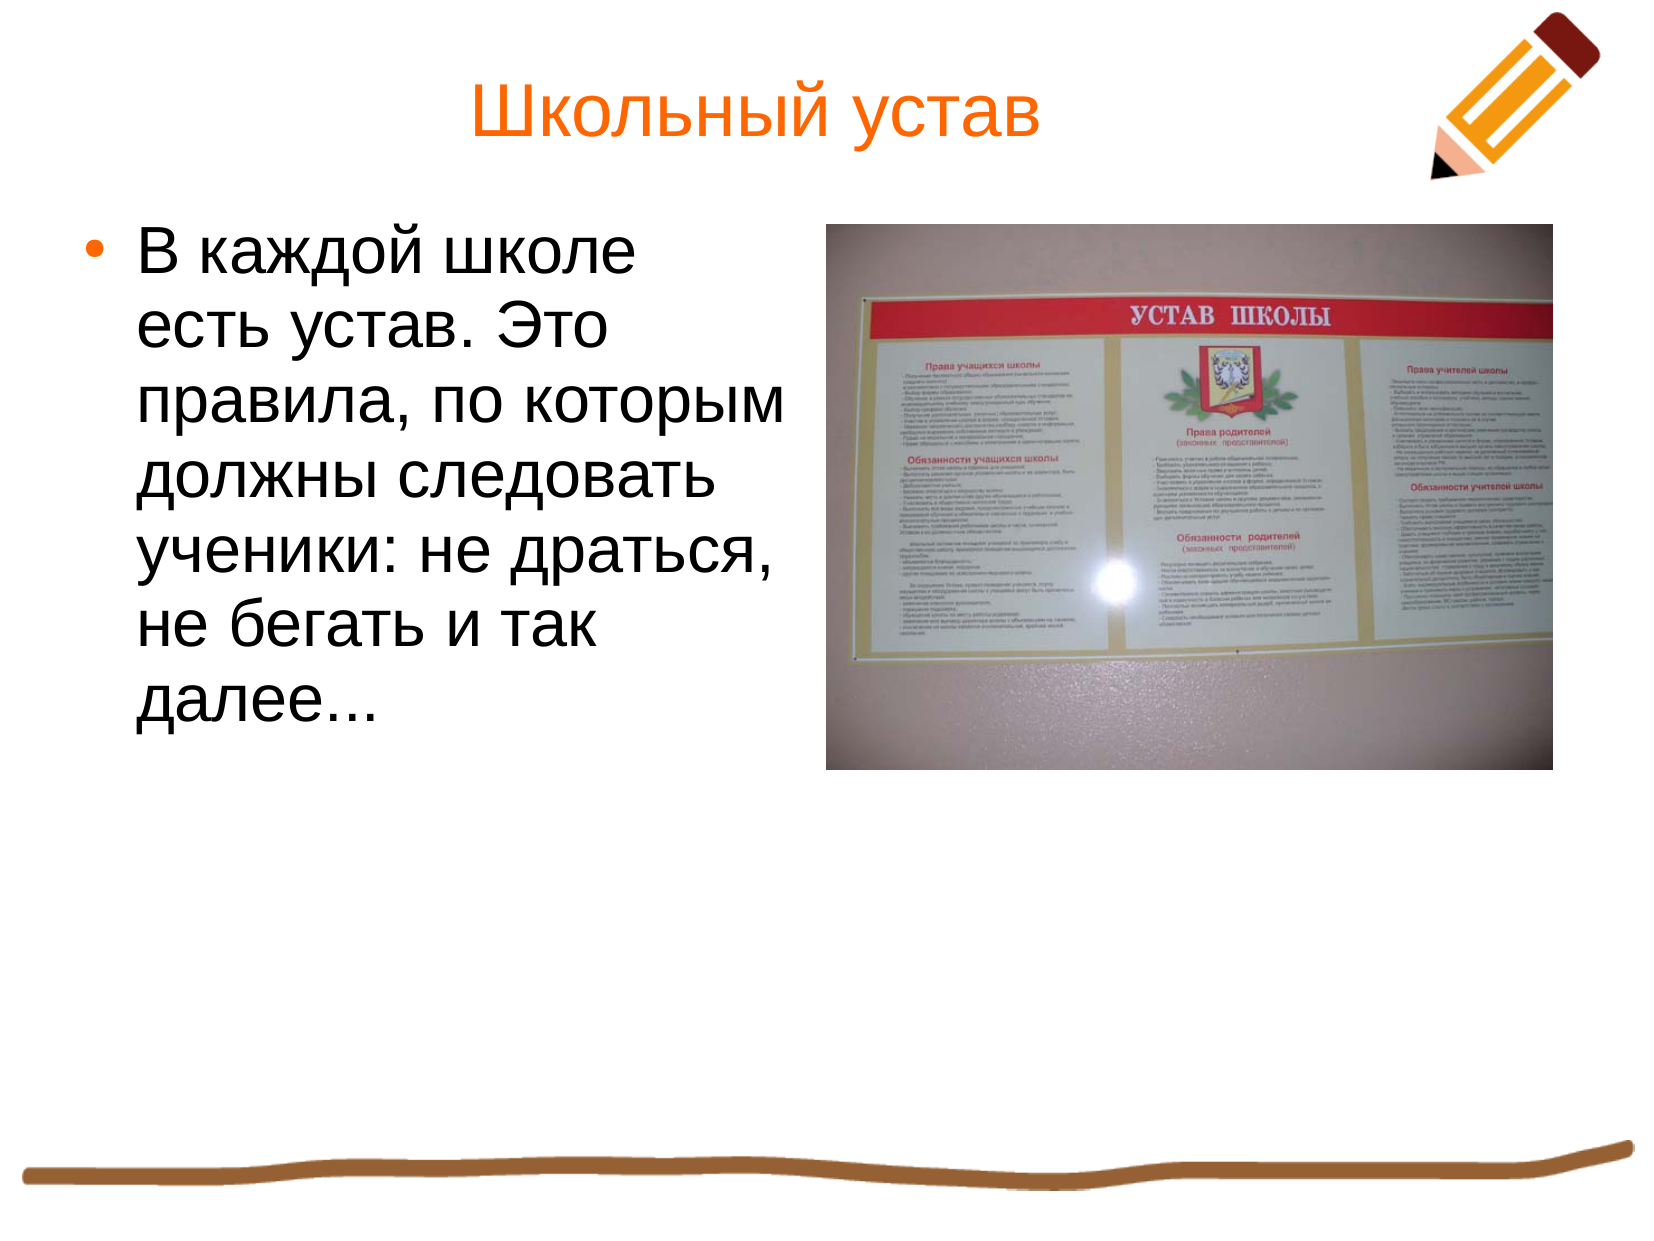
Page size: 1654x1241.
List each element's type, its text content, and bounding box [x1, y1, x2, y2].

title Школьный устав [82, 49, 1430, 172]
picture [1430, 12, 1601, 181]
list В каждой школе есть устав. Это правила, по которым должны следовать ученики: не драться, не бегать и так далее... [65, 212, 792, 922]
picture [22, 1140, 1635, 1191]
picture [826, 224, 1553, 770]
